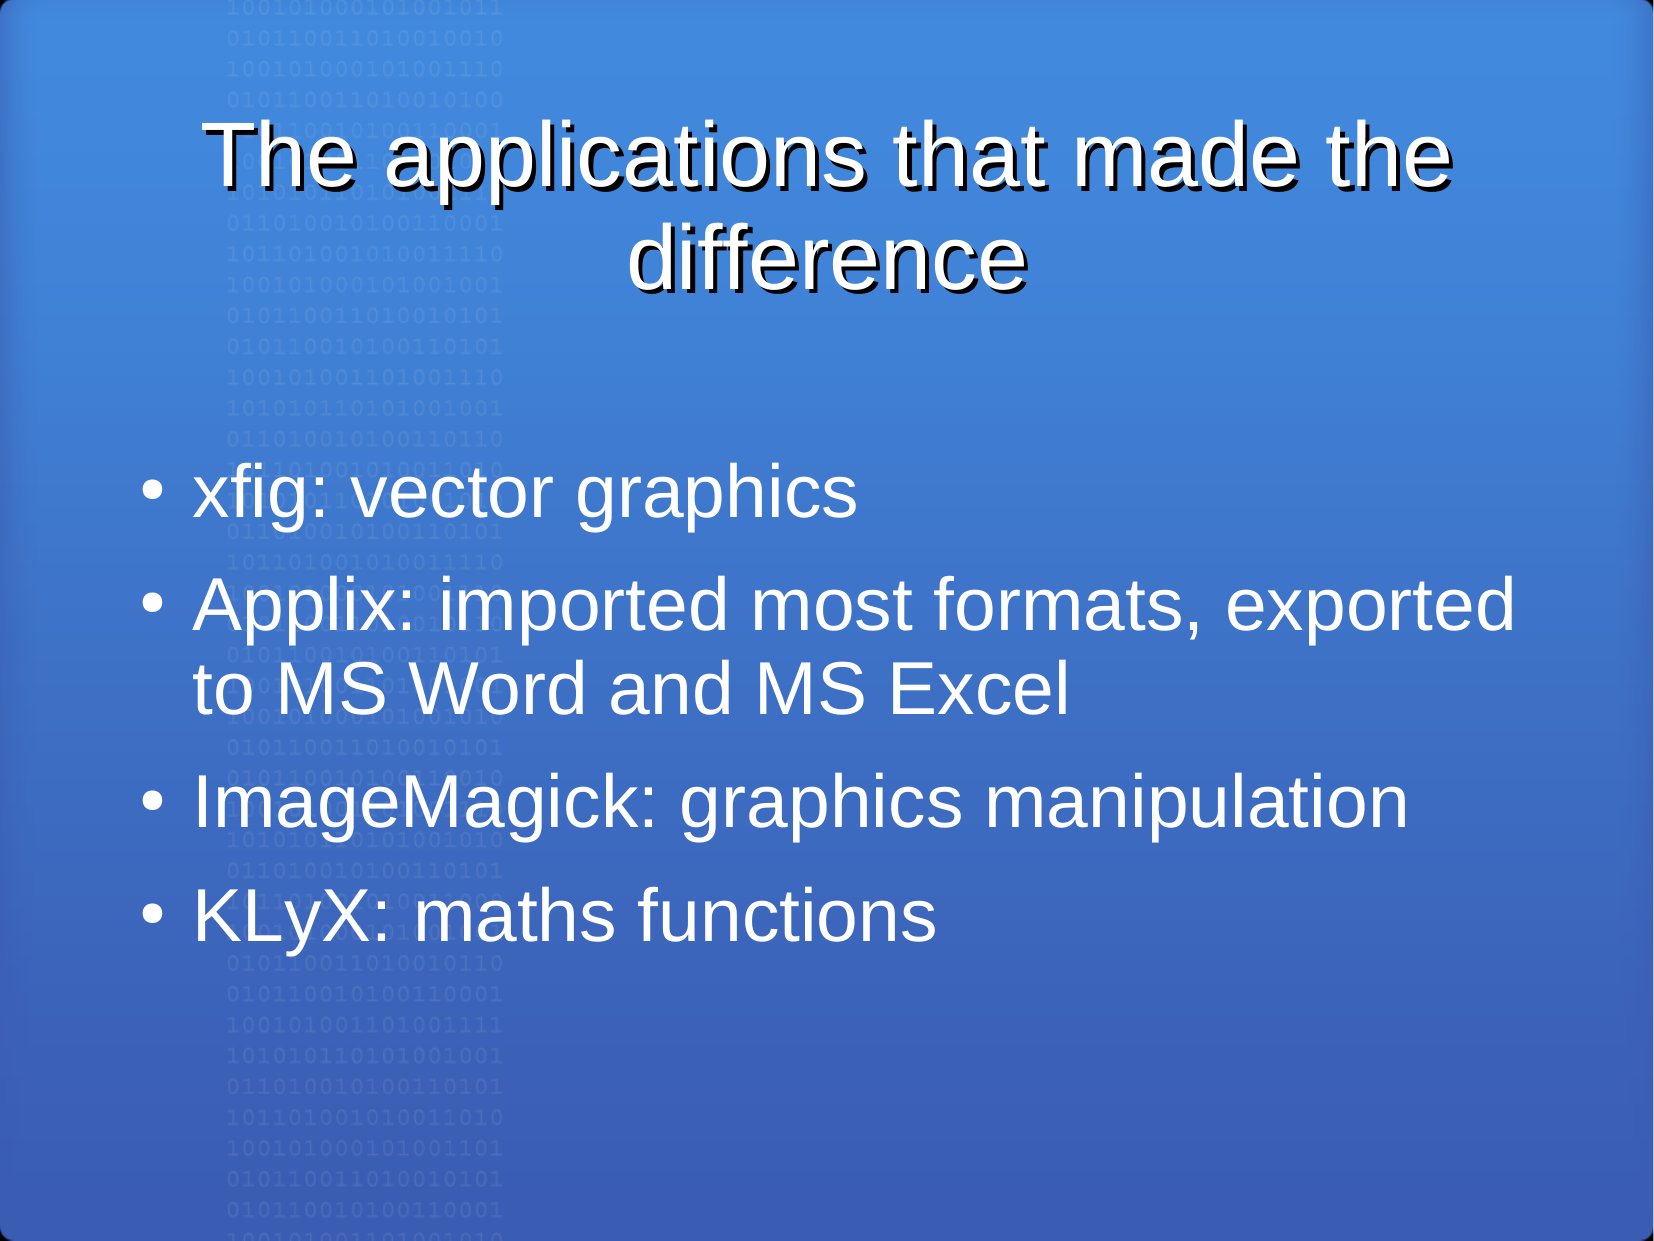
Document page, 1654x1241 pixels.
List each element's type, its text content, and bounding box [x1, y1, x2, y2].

title The applications that made the difference [121, 102, 1534, 311]
picture [0, 0, 1654, 1241]
list xfig: vector graphics Applix: imported most formats, exported to MS Word and MS Excel ImageMagick: graphics manipulation KLyX: maths functions [121, 344, 1534, 1112]
